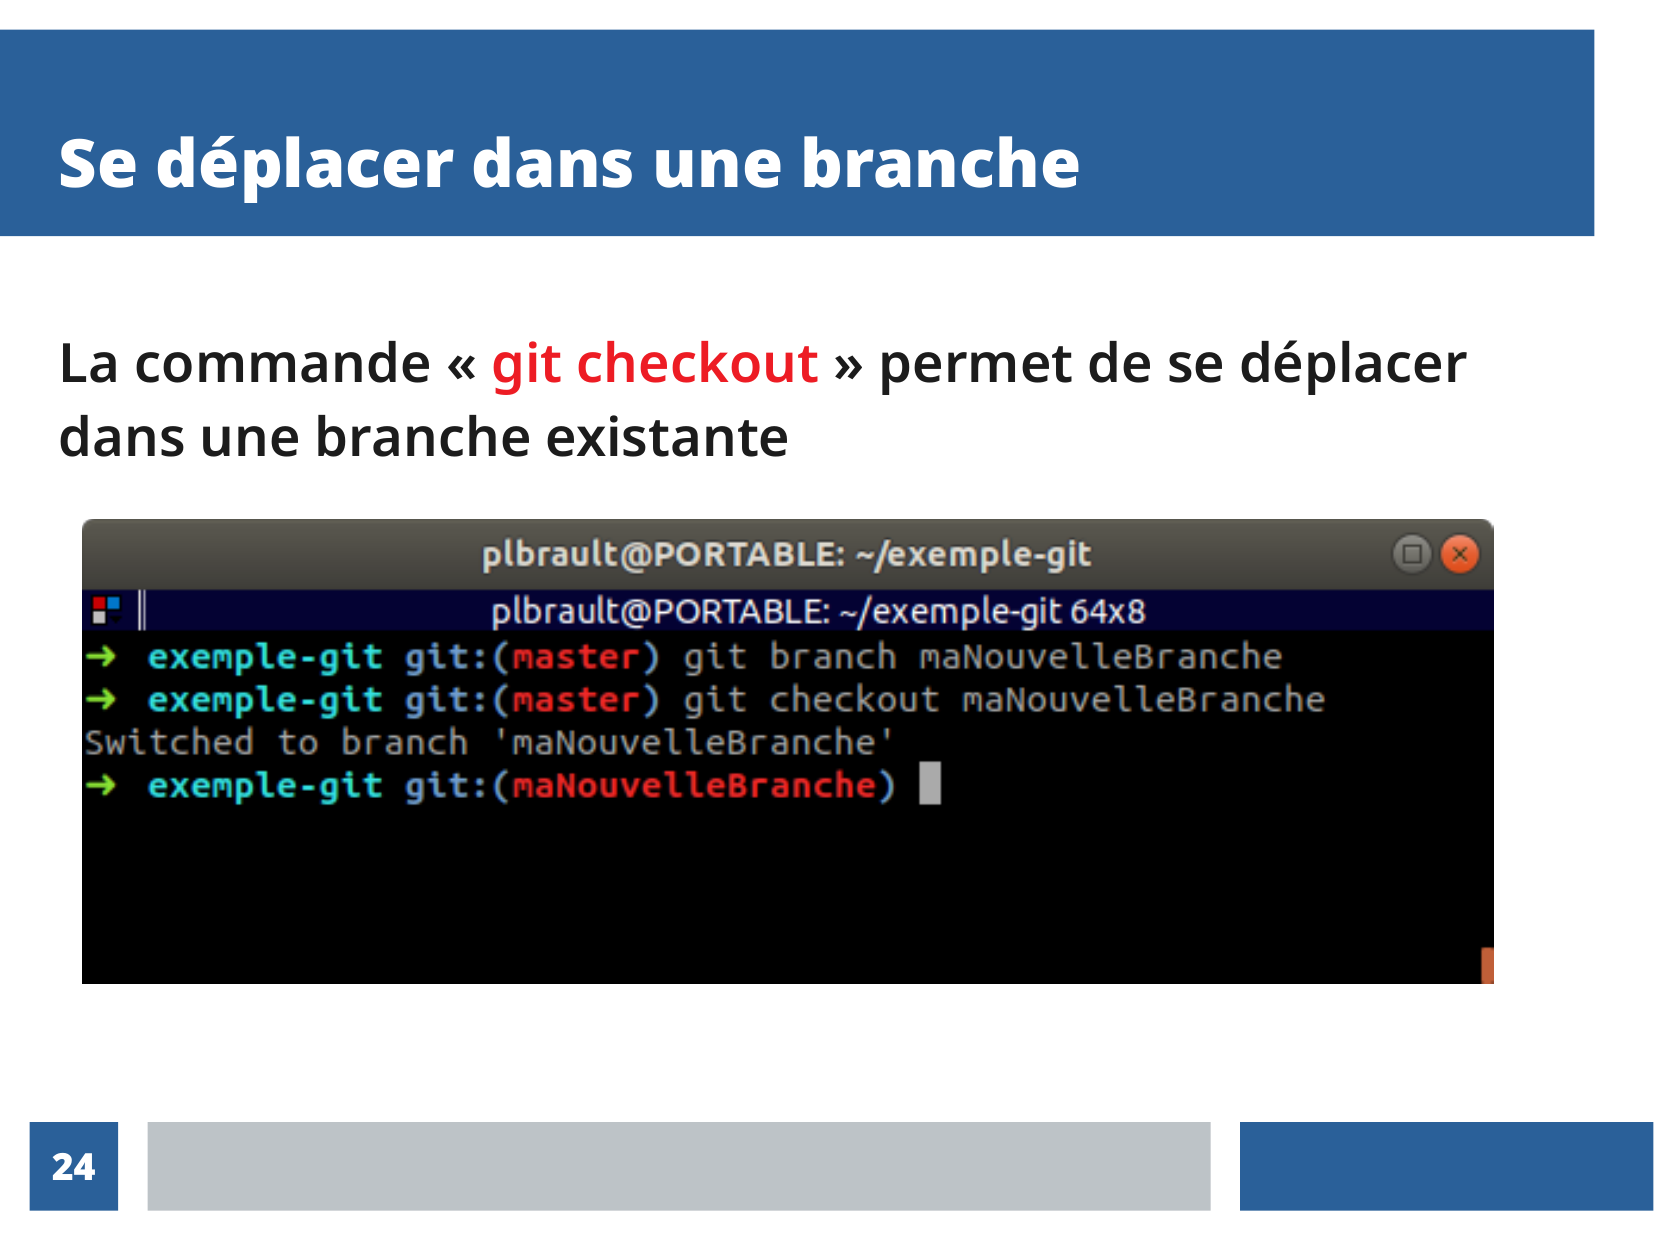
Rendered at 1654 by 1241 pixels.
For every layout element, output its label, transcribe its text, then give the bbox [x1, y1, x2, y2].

title Se déplacer dans une branche [59, 59, 1595, 207]
list La commande « git checkout » permet de se déplacer dans une branche existante [59, 324, 1565, 1093]
picture [82, 519, 1494, 984]
